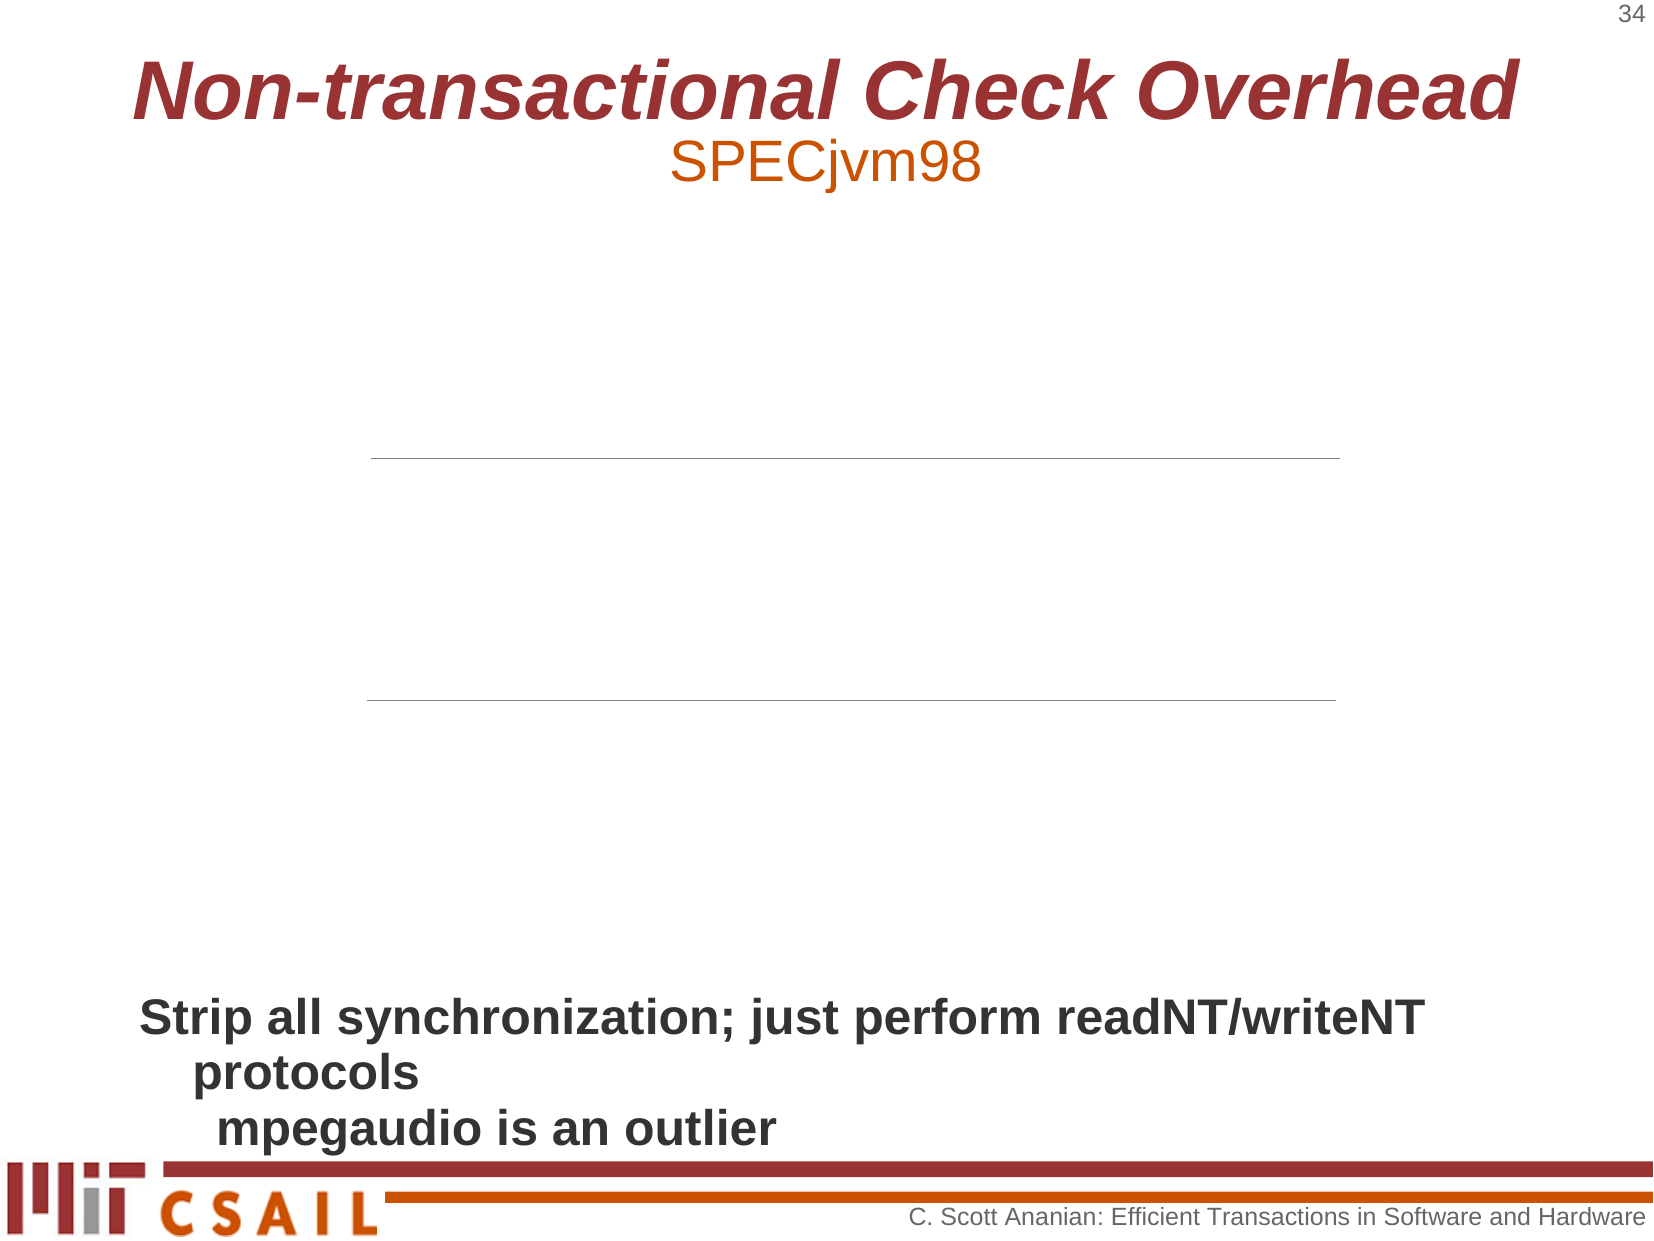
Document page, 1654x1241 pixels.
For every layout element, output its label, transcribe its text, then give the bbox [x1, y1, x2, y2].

list Strip all synchronization; just perform readNT/writeNT protocols mpegaudio is an outlier [121, 988, 1538, 1183]
picture [0, 1155, 377, 1237]
text_box SPECjvm98 [669, 128, 984, 194]
picture [289, 206, 1364, 980]
title Non-transactional Check Overhead [52, 28, 1601, 153]
